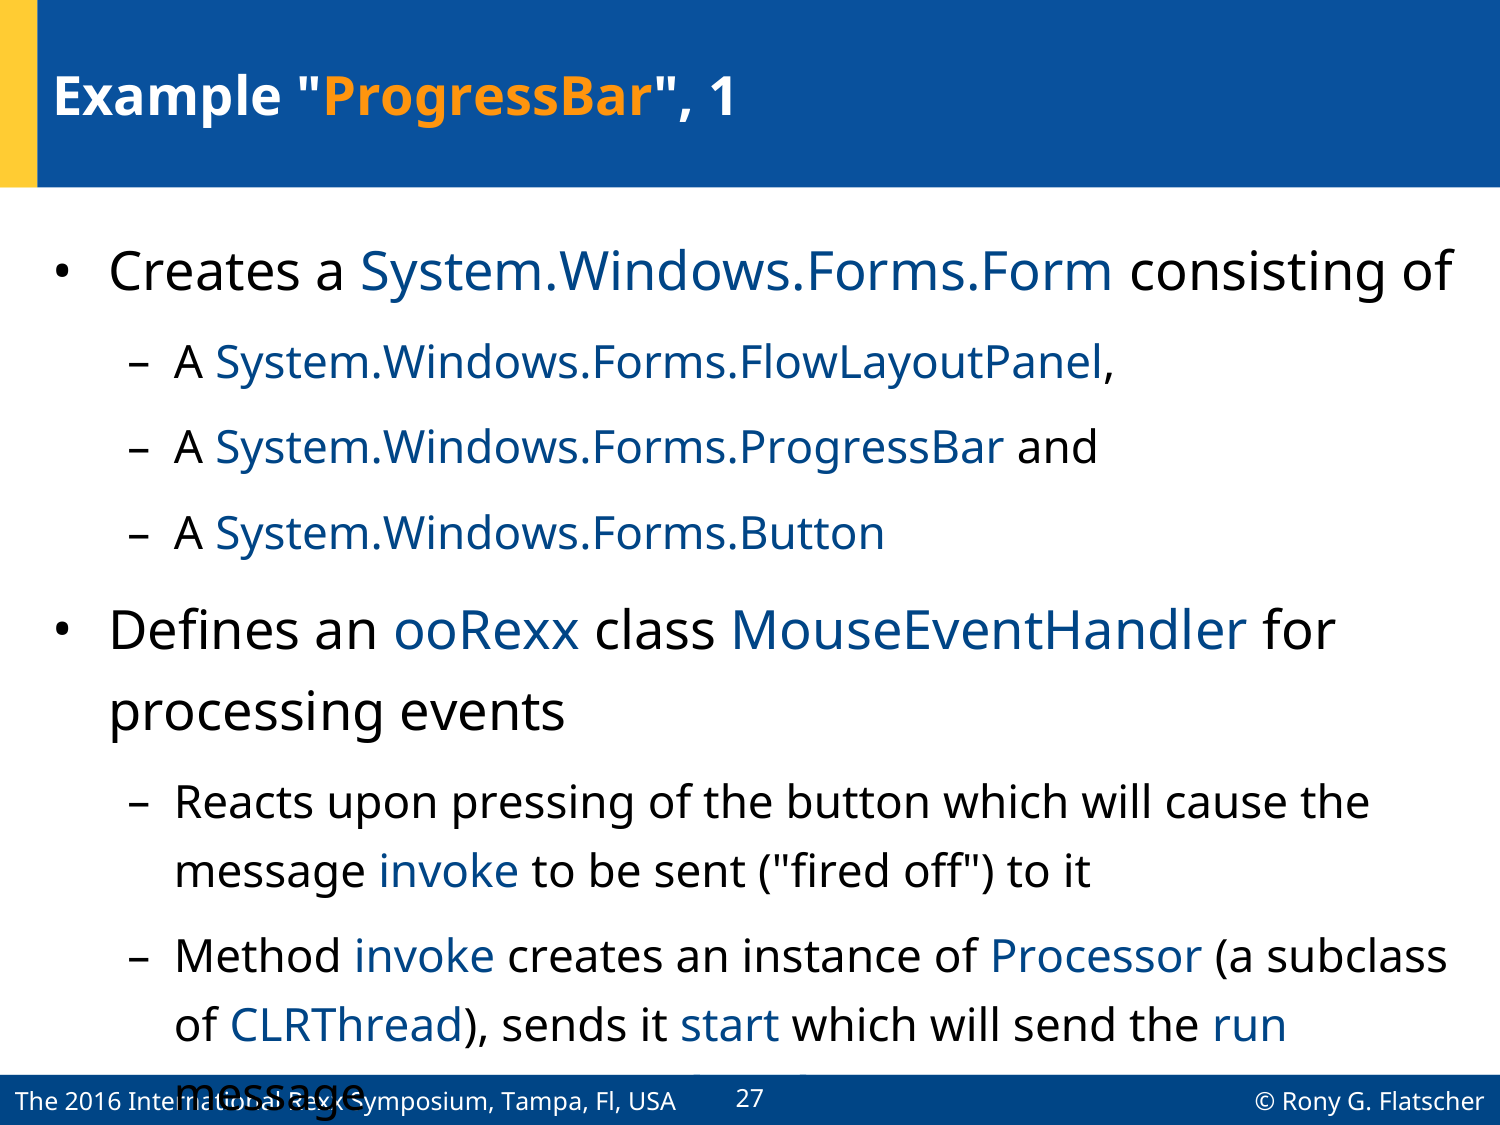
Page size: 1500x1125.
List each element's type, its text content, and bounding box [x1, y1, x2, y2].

title Example "ProgressBar", 1 [37, 0, 1500, 188]
list Creates a System.Windows.Forms.Form consisting of A System.Windows.Forms.FlowLayoutPanel, A System.Windows.Forms.ProgressBar and A System.Windows.Forms.Button Defines an ooRexx class MouseEventHandler for processing events Reacts upon pressing of the button which will cause the message invoke to be sent ("fired off") to it Method invoke creates an instance of Processor (a subclass of CLRThread), sends it start which will send the run message [37, 212, 1500, 1051]
